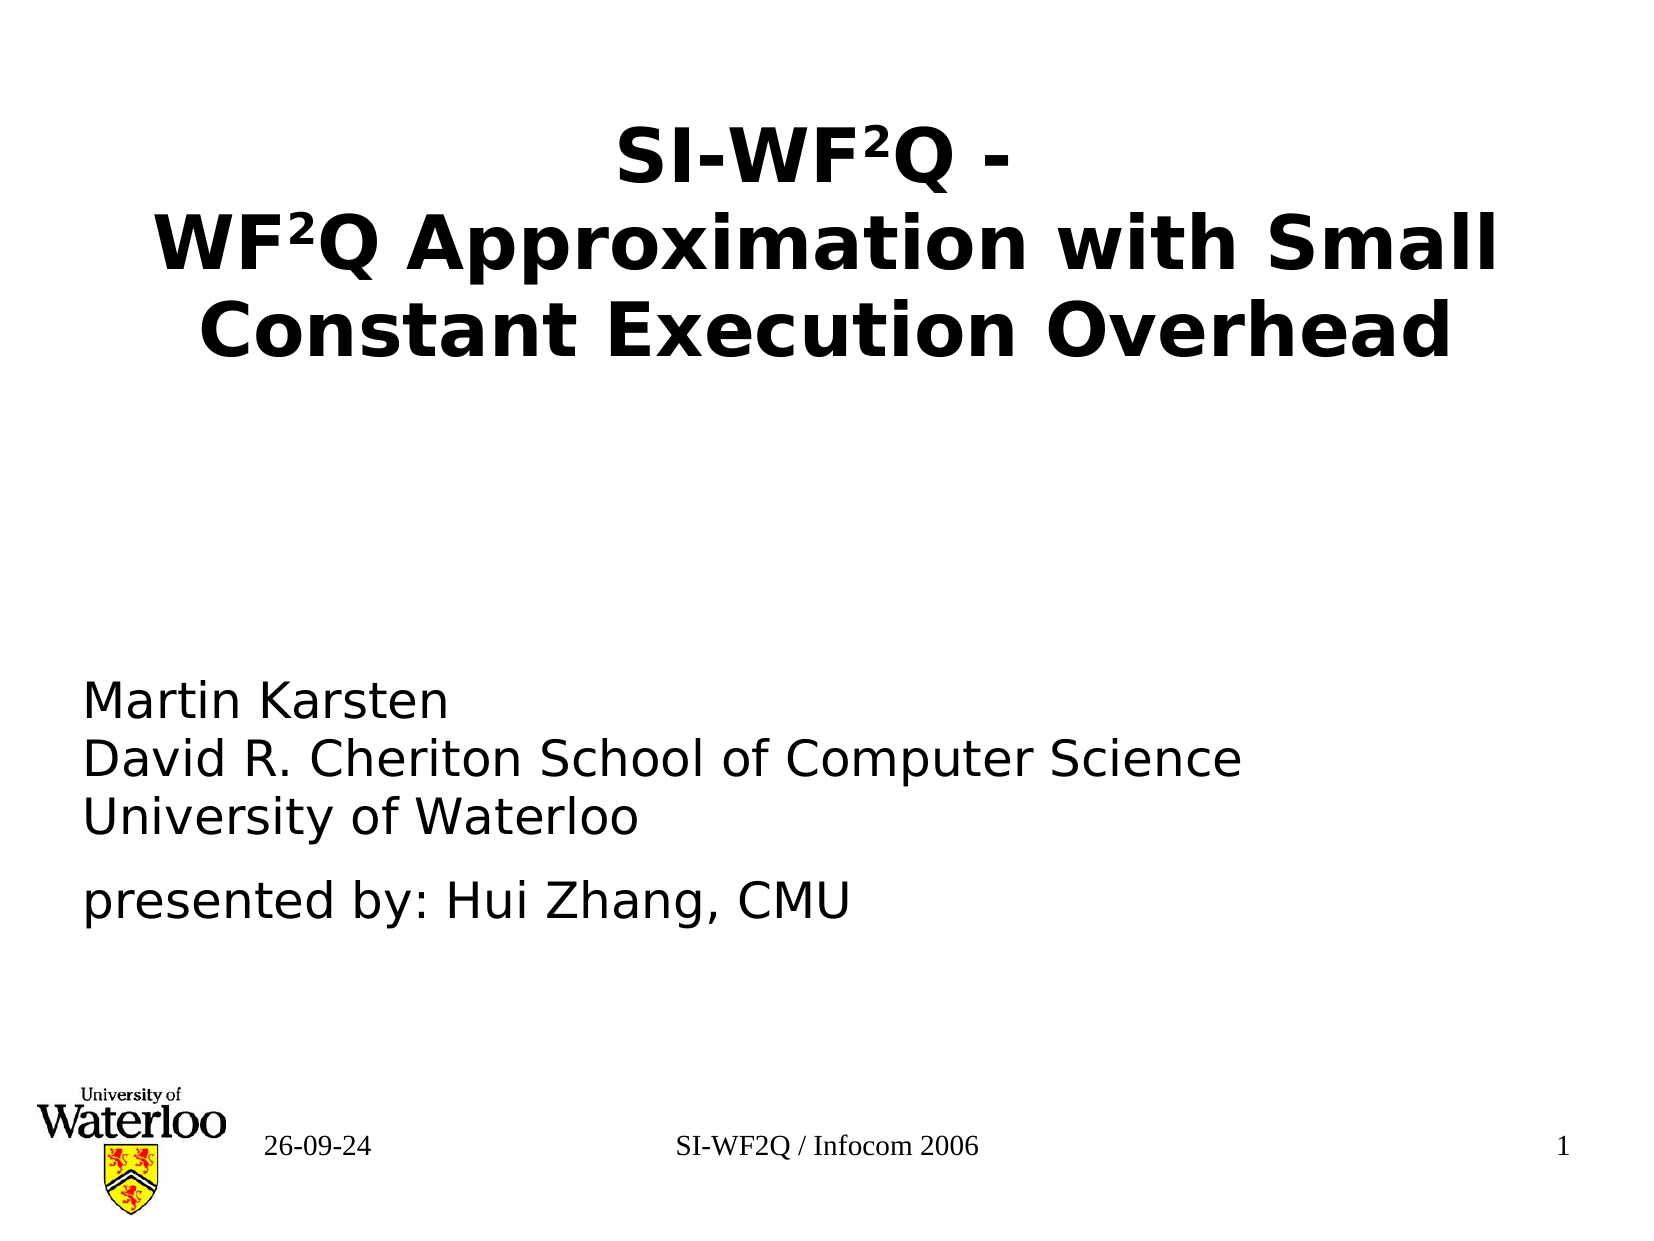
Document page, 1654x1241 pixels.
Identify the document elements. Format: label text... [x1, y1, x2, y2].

list SI-WF2Q - WF2Q Approximation with Small Constant Execution Overhead Martin Karsten David R. Cheriton School of Computer Science University of Waterloo presented by: Hui Zhang, CMU [82, 112, 1571, 1094]
picture [37, 1087, 226, 1216]
